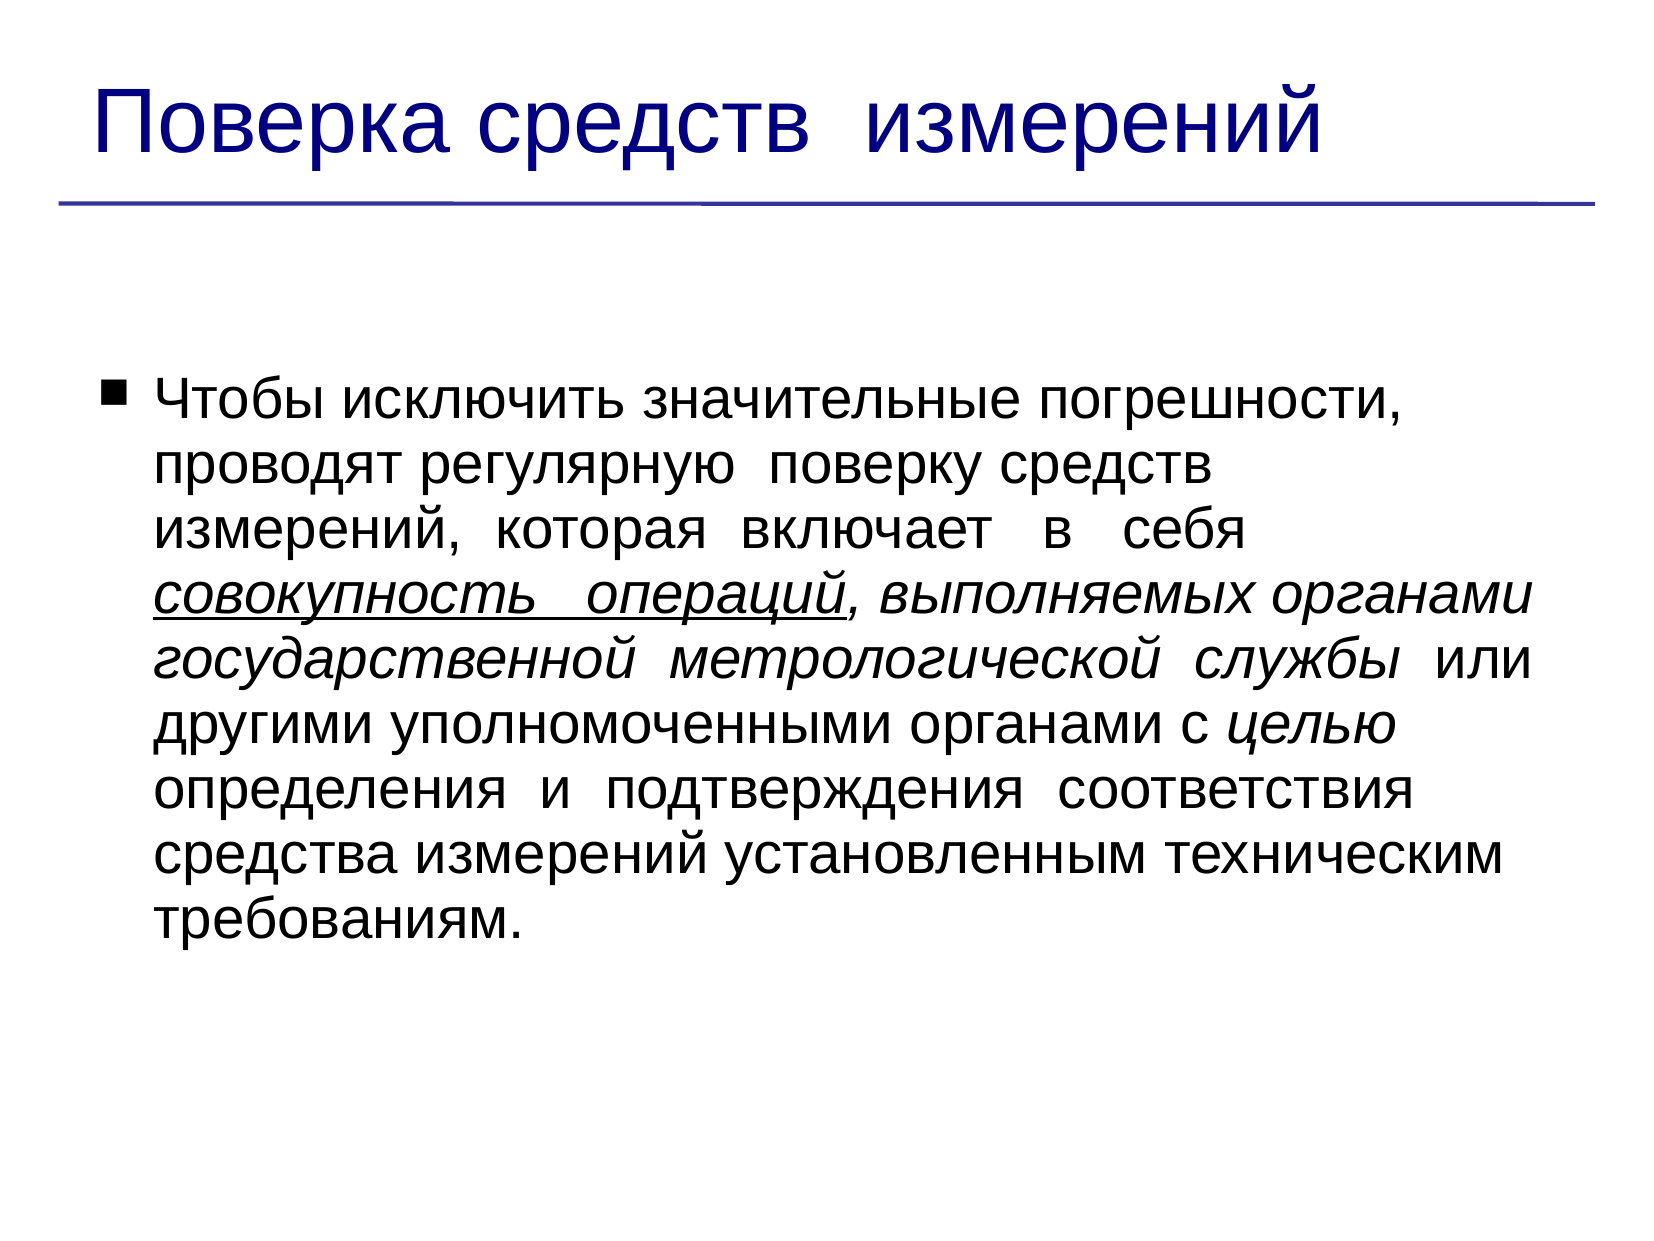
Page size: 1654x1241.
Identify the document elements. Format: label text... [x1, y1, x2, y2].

title Поверка средств измерений [76, 29, 1565, 201]
list Чтобы исключить значительные погрешности, проводят регулярную поверку средств измерений, которая включает в себя совокупность операций, выполняемых органами государственной метрологической службы или другими уполномоченными органами с целью определения и подтверждения соответствия средства измерений установленным техническим требованиям. [82, 358, 1571, 1061]
title Поверка средств измерений [76, 206, 1565, 213]
